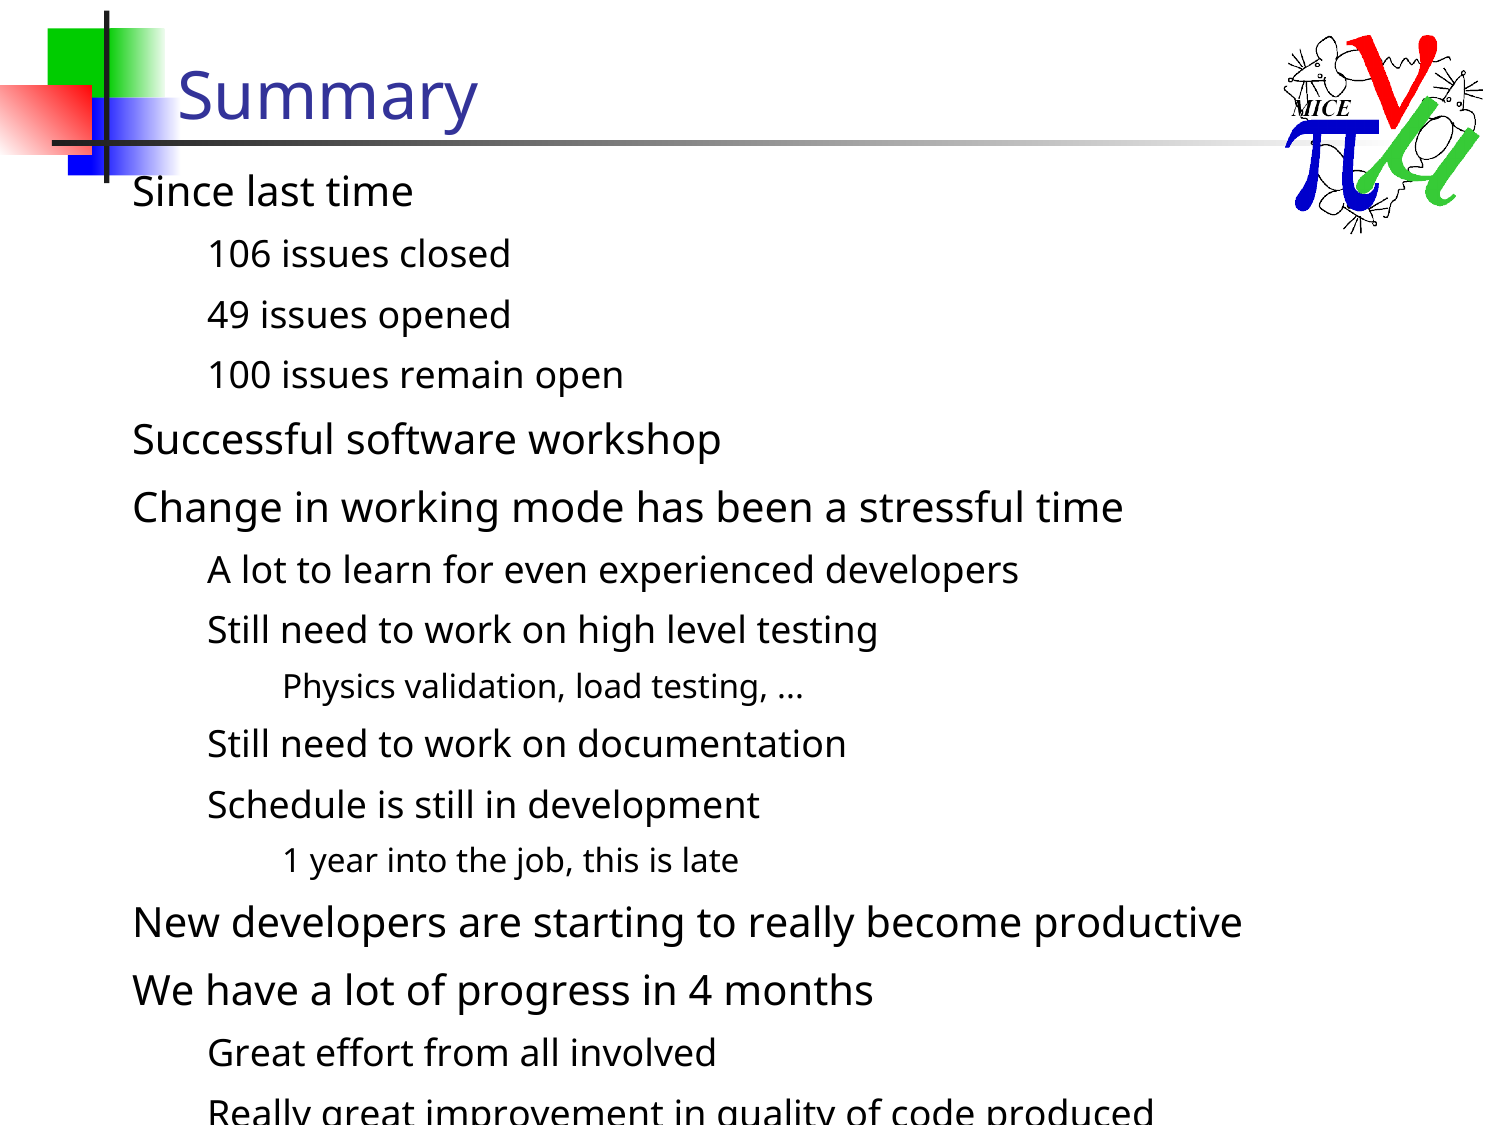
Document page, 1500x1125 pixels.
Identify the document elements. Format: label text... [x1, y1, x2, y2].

picture [1393, 5, 1500, 251]
list Since last time 106 issues closed 49 issues opened 100 issues remain open Successful software workshop Change in working mode has been a stressful time A lot to learn for even experienced developers Still need to work on high level testing Physics validation, load testing, ... Still need to work on documentation Schedule is still in development 1 year into the job, this is late New developers are starting to really become productive We have a lot of progress in 4 months Great effort from all involved Really great improvement in quality of code produced Huge amount to do [117, 153, 1393, 1125]
title Summary [162, 0, 1441, 188]
